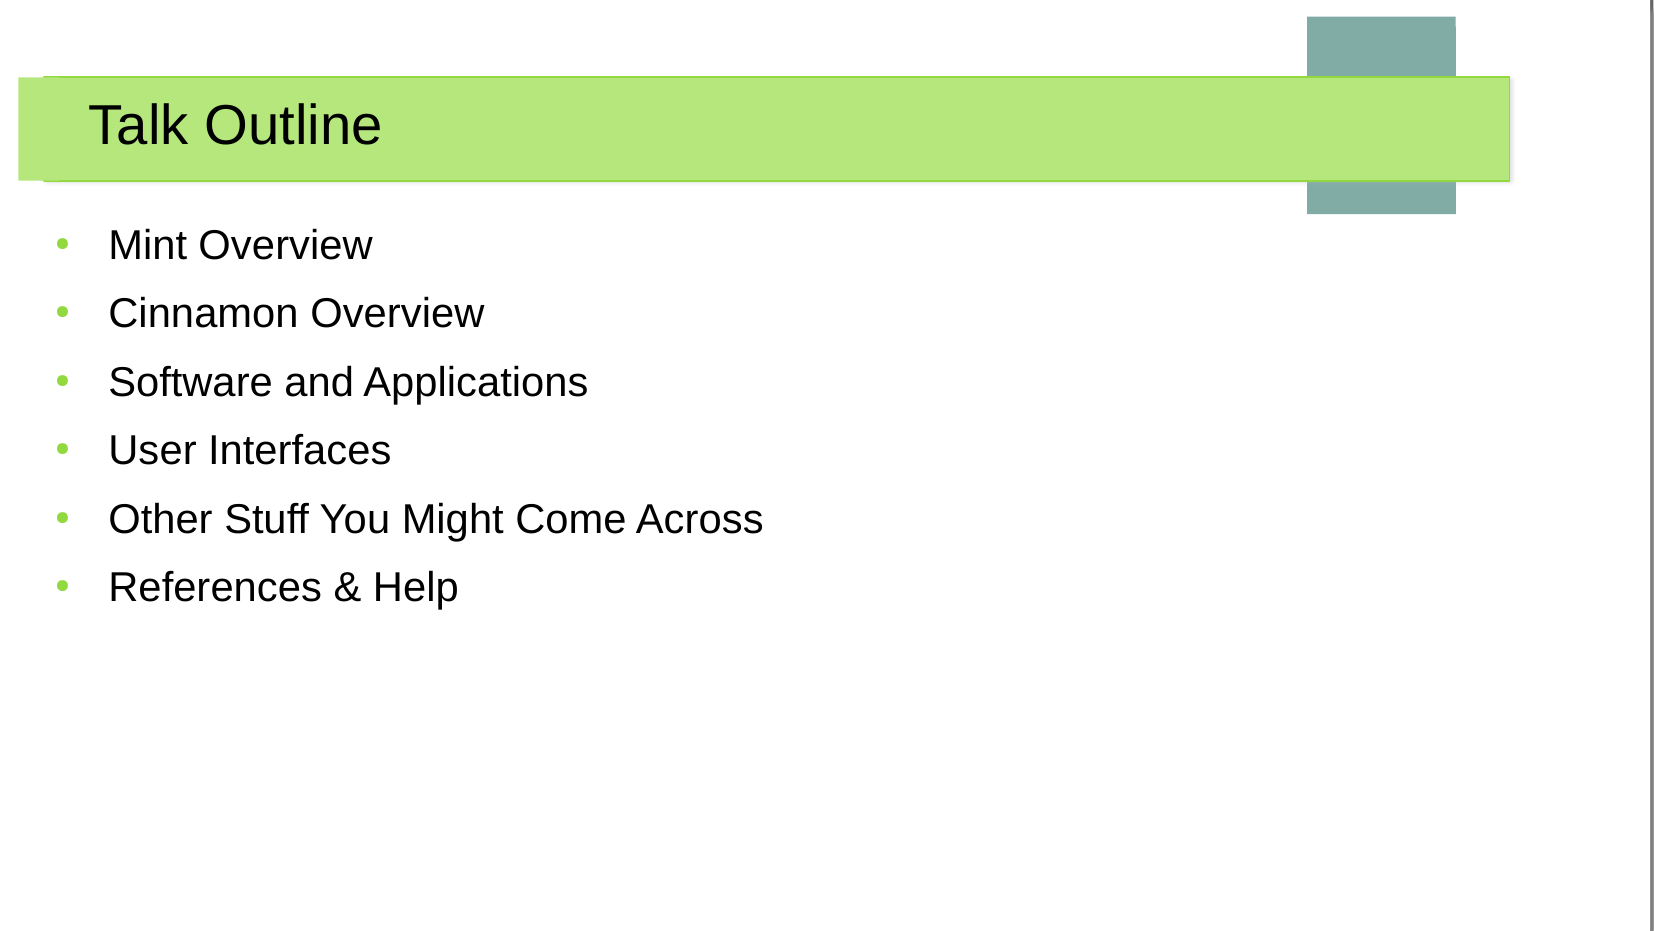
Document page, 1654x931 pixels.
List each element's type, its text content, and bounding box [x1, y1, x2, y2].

list Mint Overview Cinnamon Overview Software and Applications User Interfaces Other Stuff You Might Come Across References & Help [37, 221, 1613, 901]
title Talk Outline [88, 73, 1506, 178]
